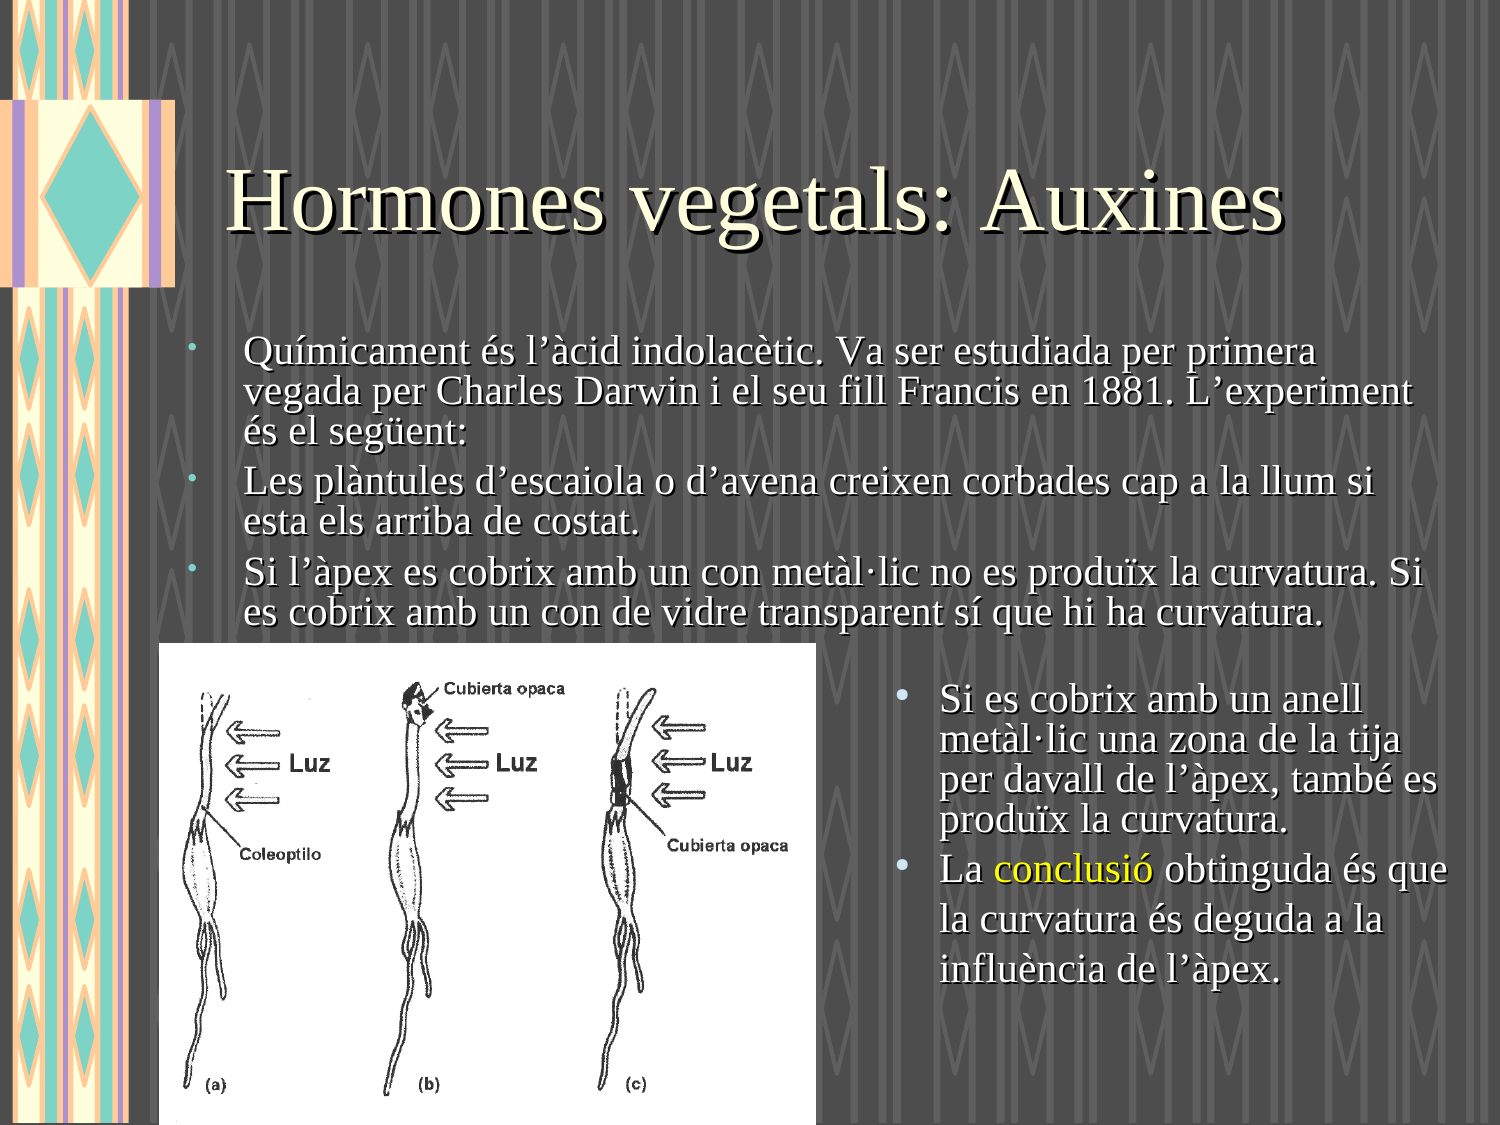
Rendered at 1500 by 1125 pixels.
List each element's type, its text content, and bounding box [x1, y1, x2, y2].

picture [159, 643, 816, 1125]
title Hormones vegetals: Auxines [209, 99, 1485, 288]
list Químicament és l’àcid indolacètic. Va ser estudiada per primera vegada per Charles Darwin i el seu fill Francis en 1881. L’experiment és el següent: Les plàntules d’escaiola o d’avena creixen corbades cap a la llum si esta els arriba de costat. Si l’àpex es cobrix amb un con metàl·lic no es produïx la curvatura. Si es cobrix amb un con de vidre transparent sí que hi ha curvatura. [171, 324, 1447, 651]
text_box Si es cobrix amb un anell metàl·lic una zona de la tija per davall de l’àpex, també es produïx la curvatura. La conclusió obtinguda és que la curvatura és deguda a la influència de l’àpex. [850, 673, 1465, 1044]
